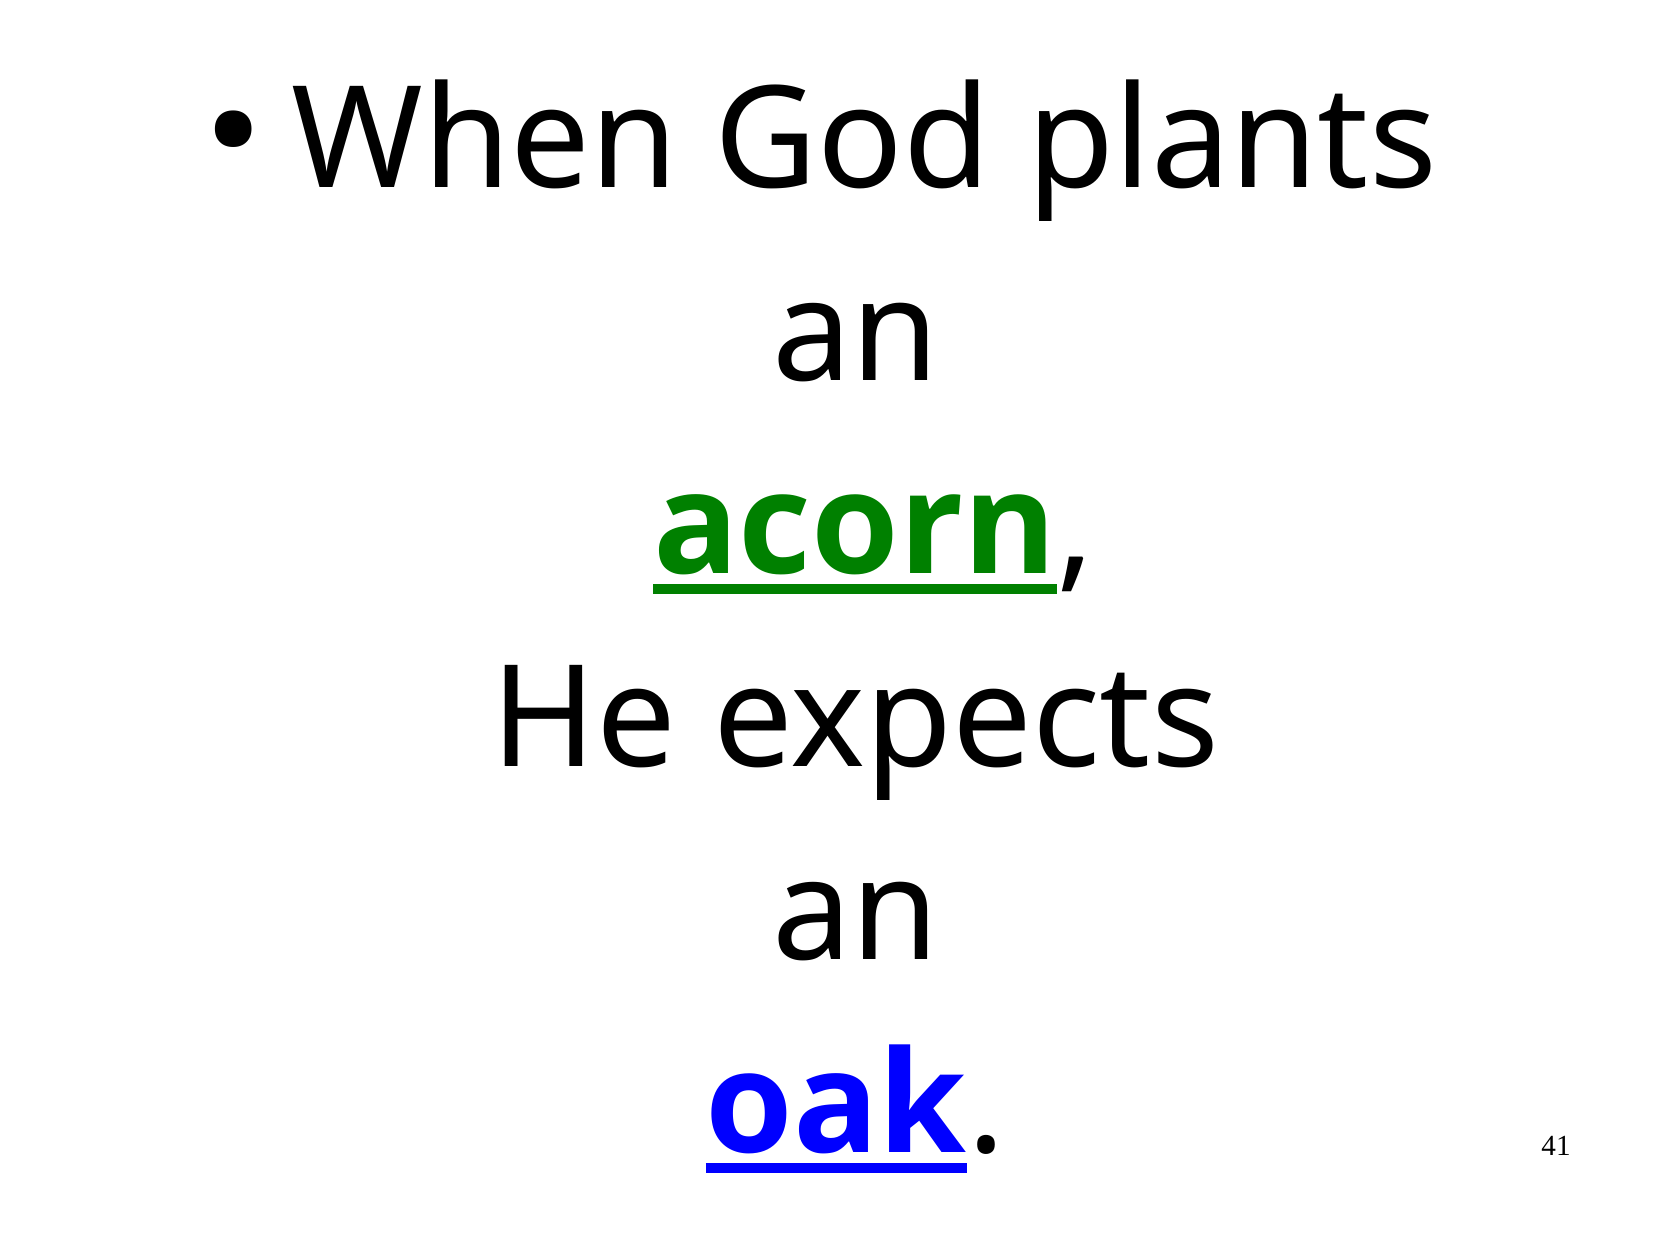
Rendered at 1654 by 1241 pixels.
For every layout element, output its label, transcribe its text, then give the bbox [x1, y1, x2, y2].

list When God plants an acorn, He expects an oak. [37, 0, 1651, 1201]
